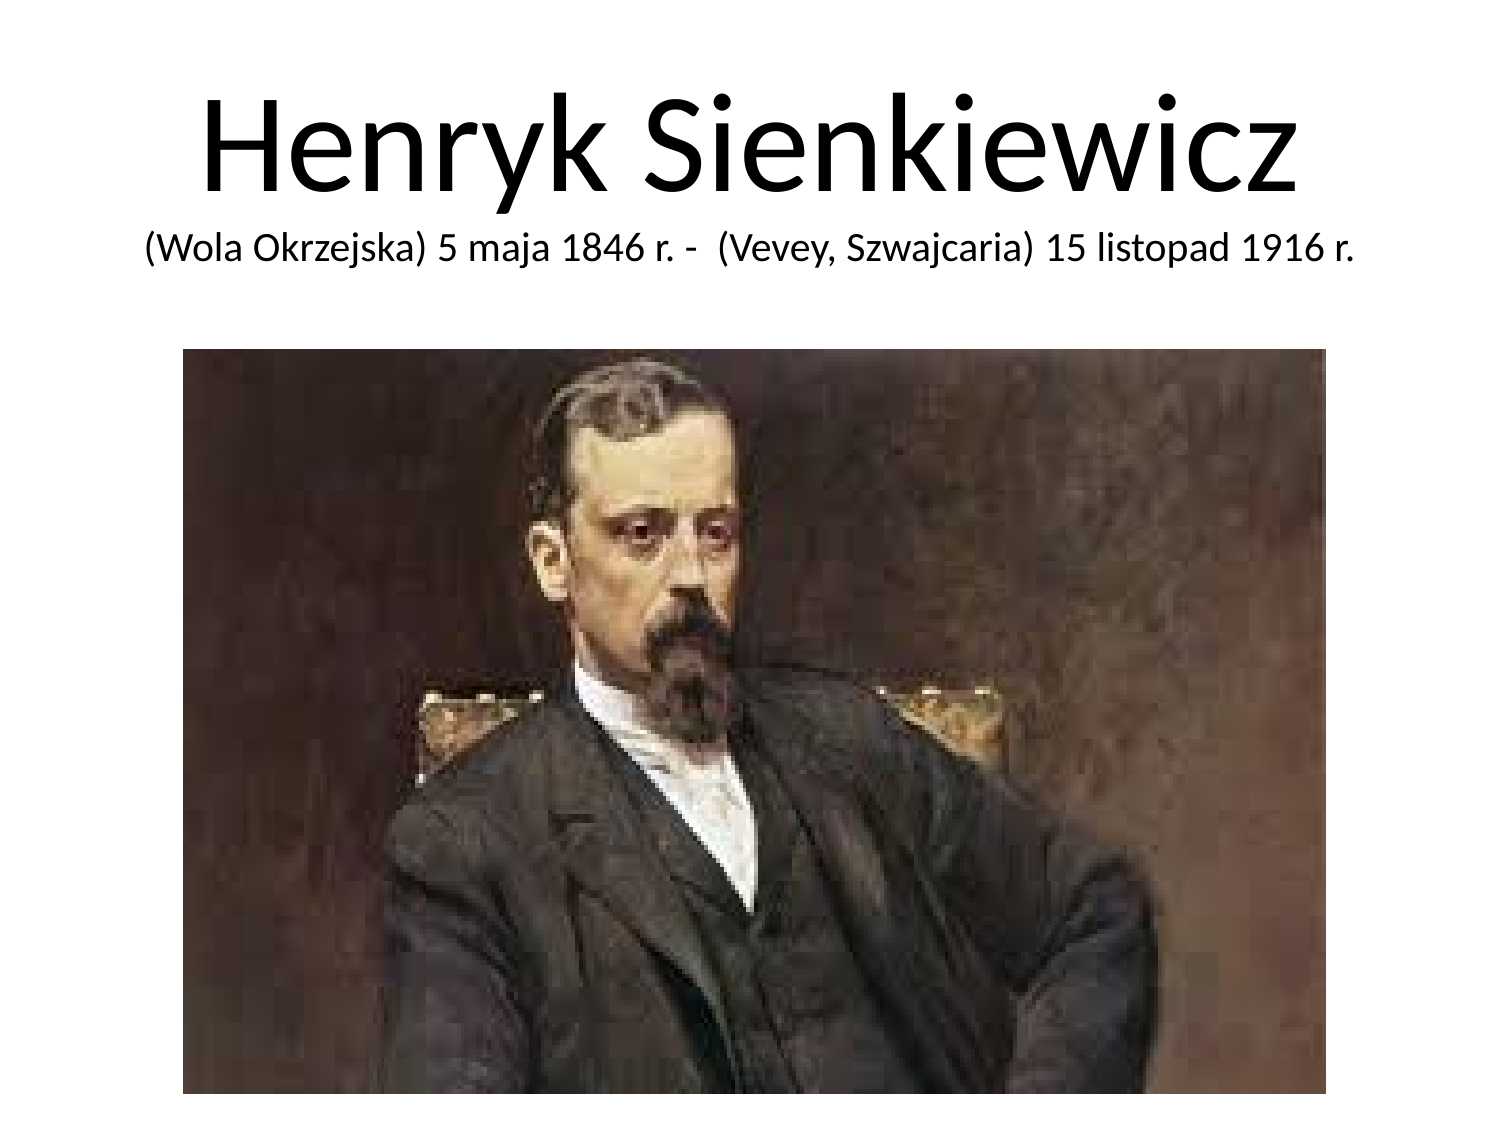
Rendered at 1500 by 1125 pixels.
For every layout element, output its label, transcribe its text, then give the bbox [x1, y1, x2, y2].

picture [183, 349, 1326, 1094]
title Henryk Sienkiewicz (Wola Okrzejska) 5 maja 1846 r. - (Vevey, Szwajcaria) 15 listopad 1916 r. [112, 42, 1388, 327]
